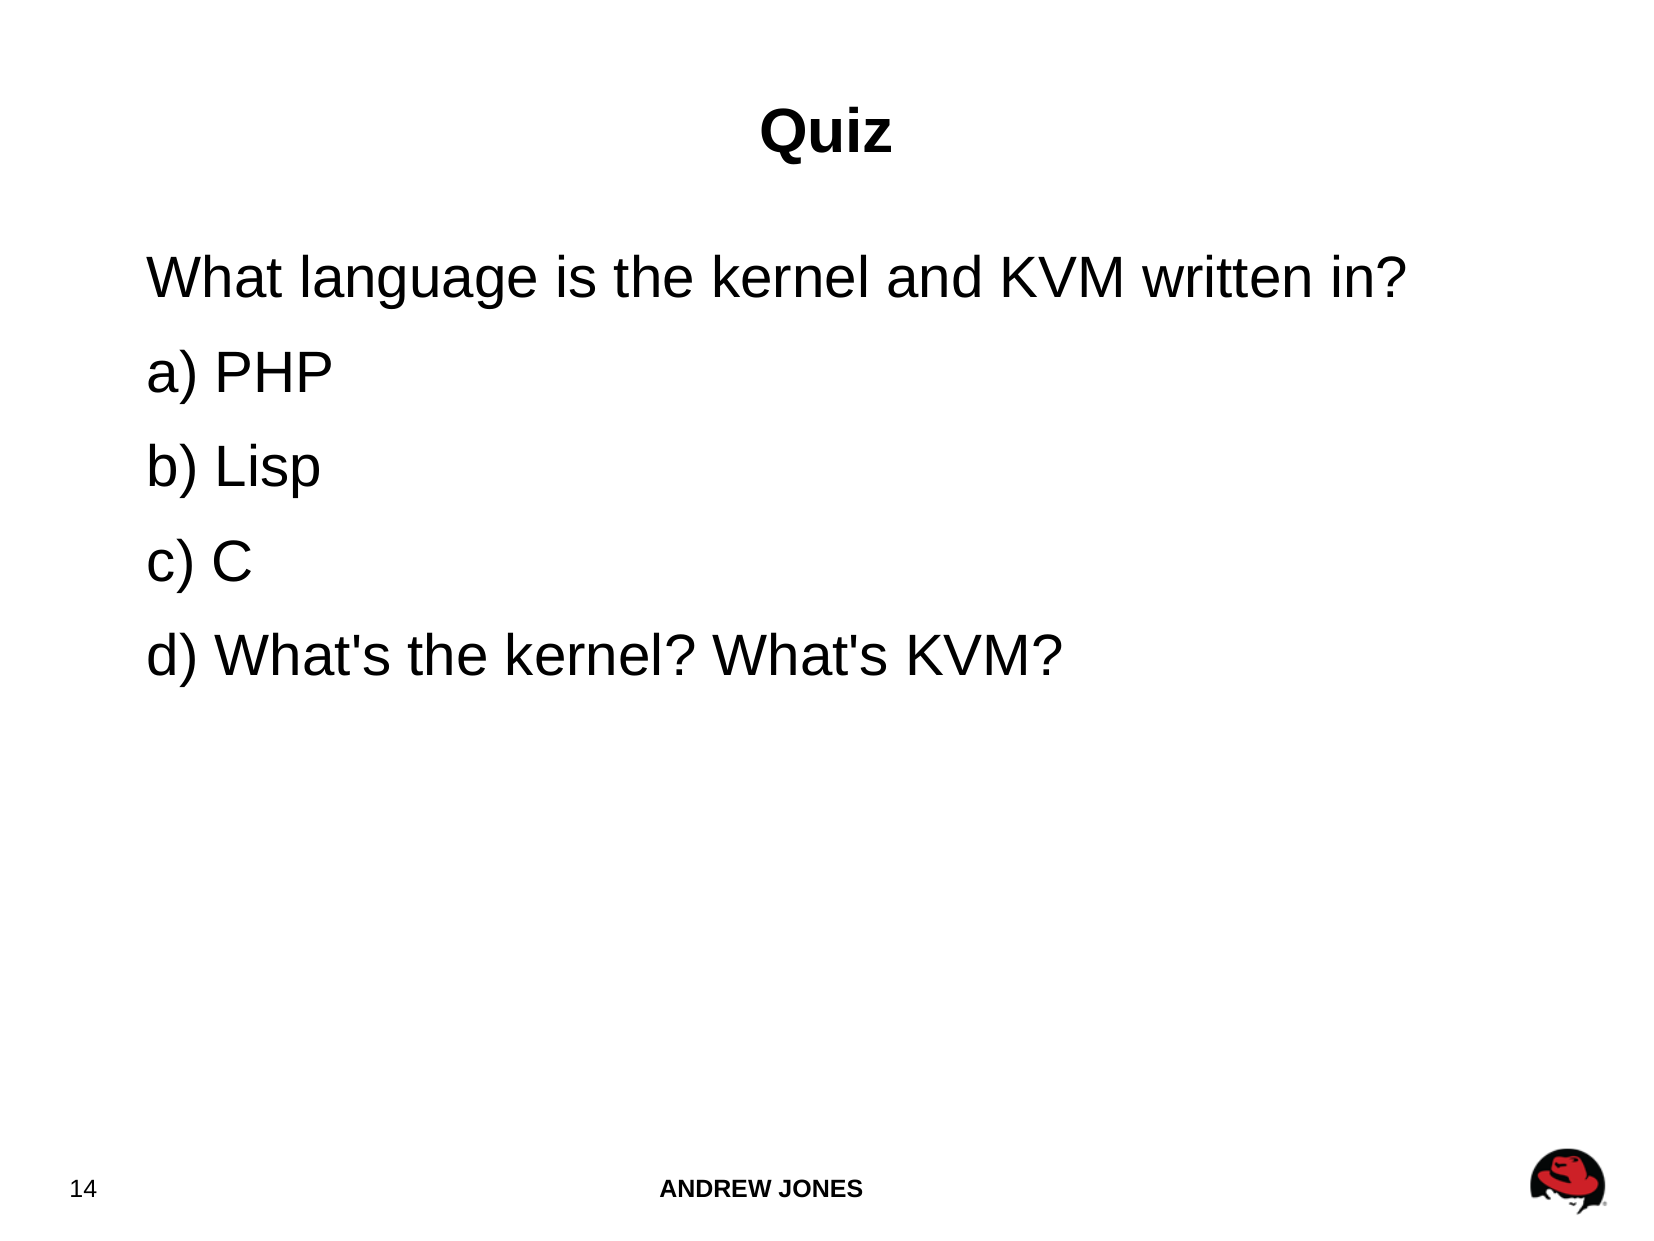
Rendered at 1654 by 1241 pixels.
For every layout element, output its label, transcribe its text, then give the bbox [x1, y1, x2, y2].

picture [1529, 1146, 1613, 1224]
title Quiz [82, 37, 1571, 226]
list What language is the kernel and KVM written in? a) PHP b) Lisp c) C d) What's the kernel? What's KVM? [86, 244, 1576, 1024]
